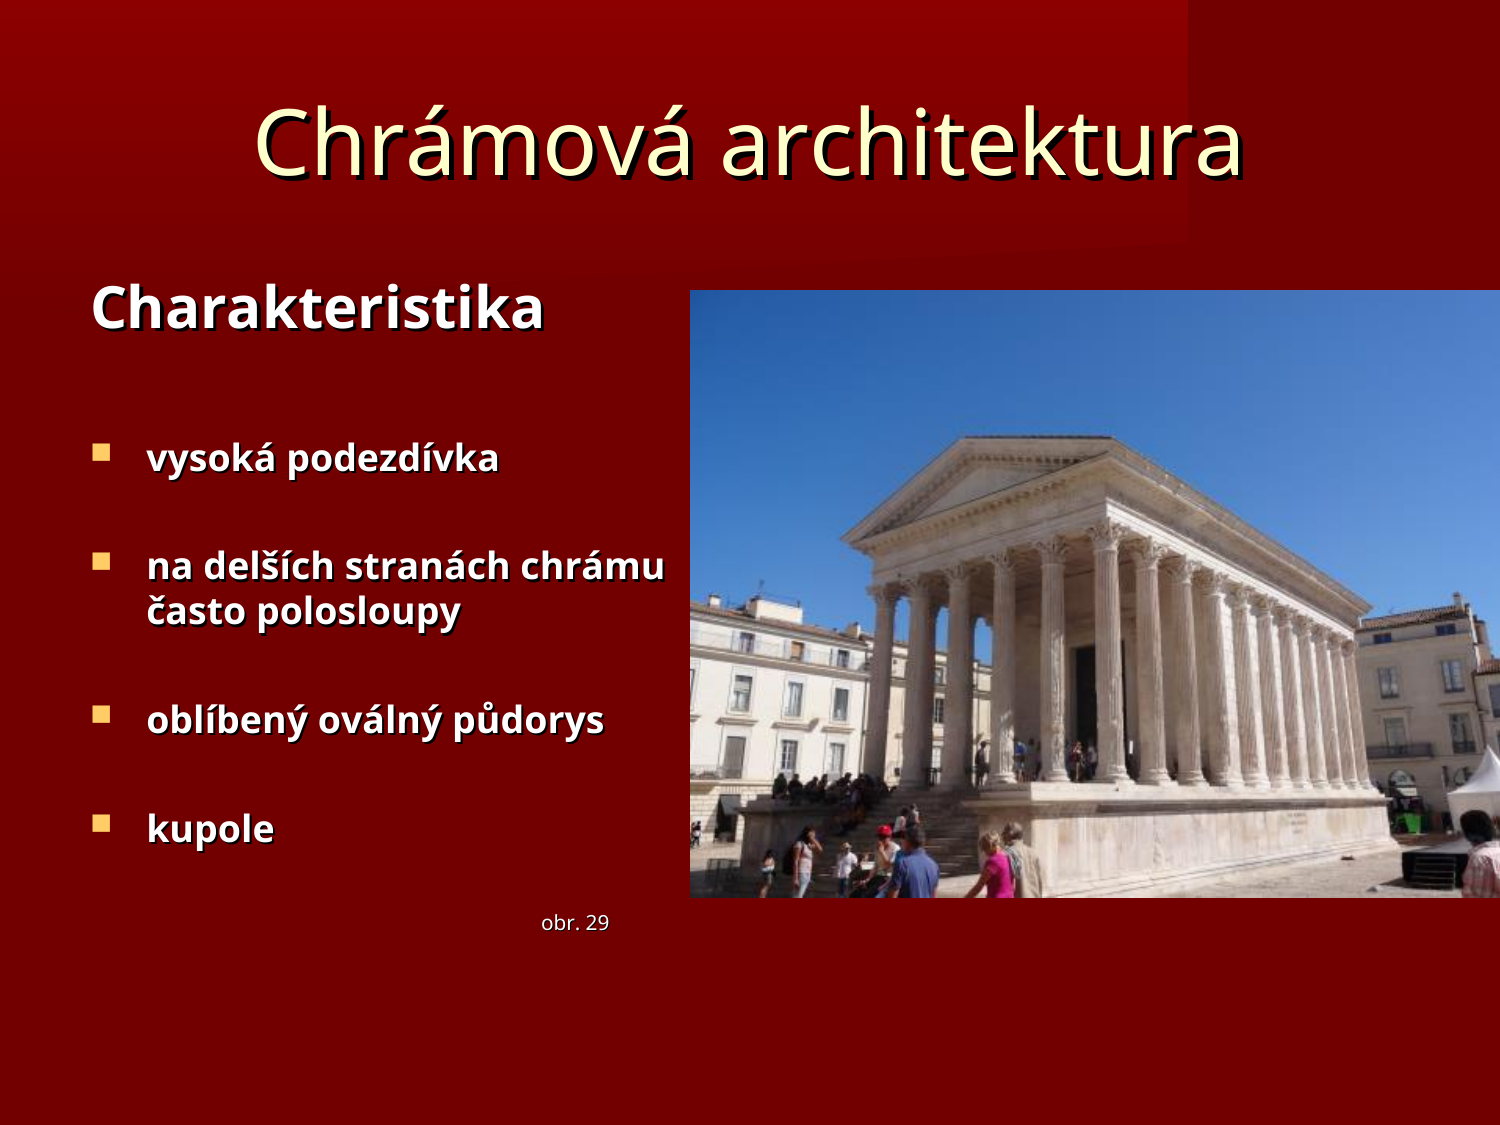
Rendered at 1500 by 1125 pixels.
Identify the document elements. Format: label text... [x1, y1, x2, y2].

text_box [690, 290, 1500, 898]
list Charakteristika vysoká podezdívka na delších stranách chrámu často polosloupy oblíbený oválný půdorys kupole obr. 29 [75, 262, 738, 1001]
title Chrámová architektura [75, 45, 1426, 233]
